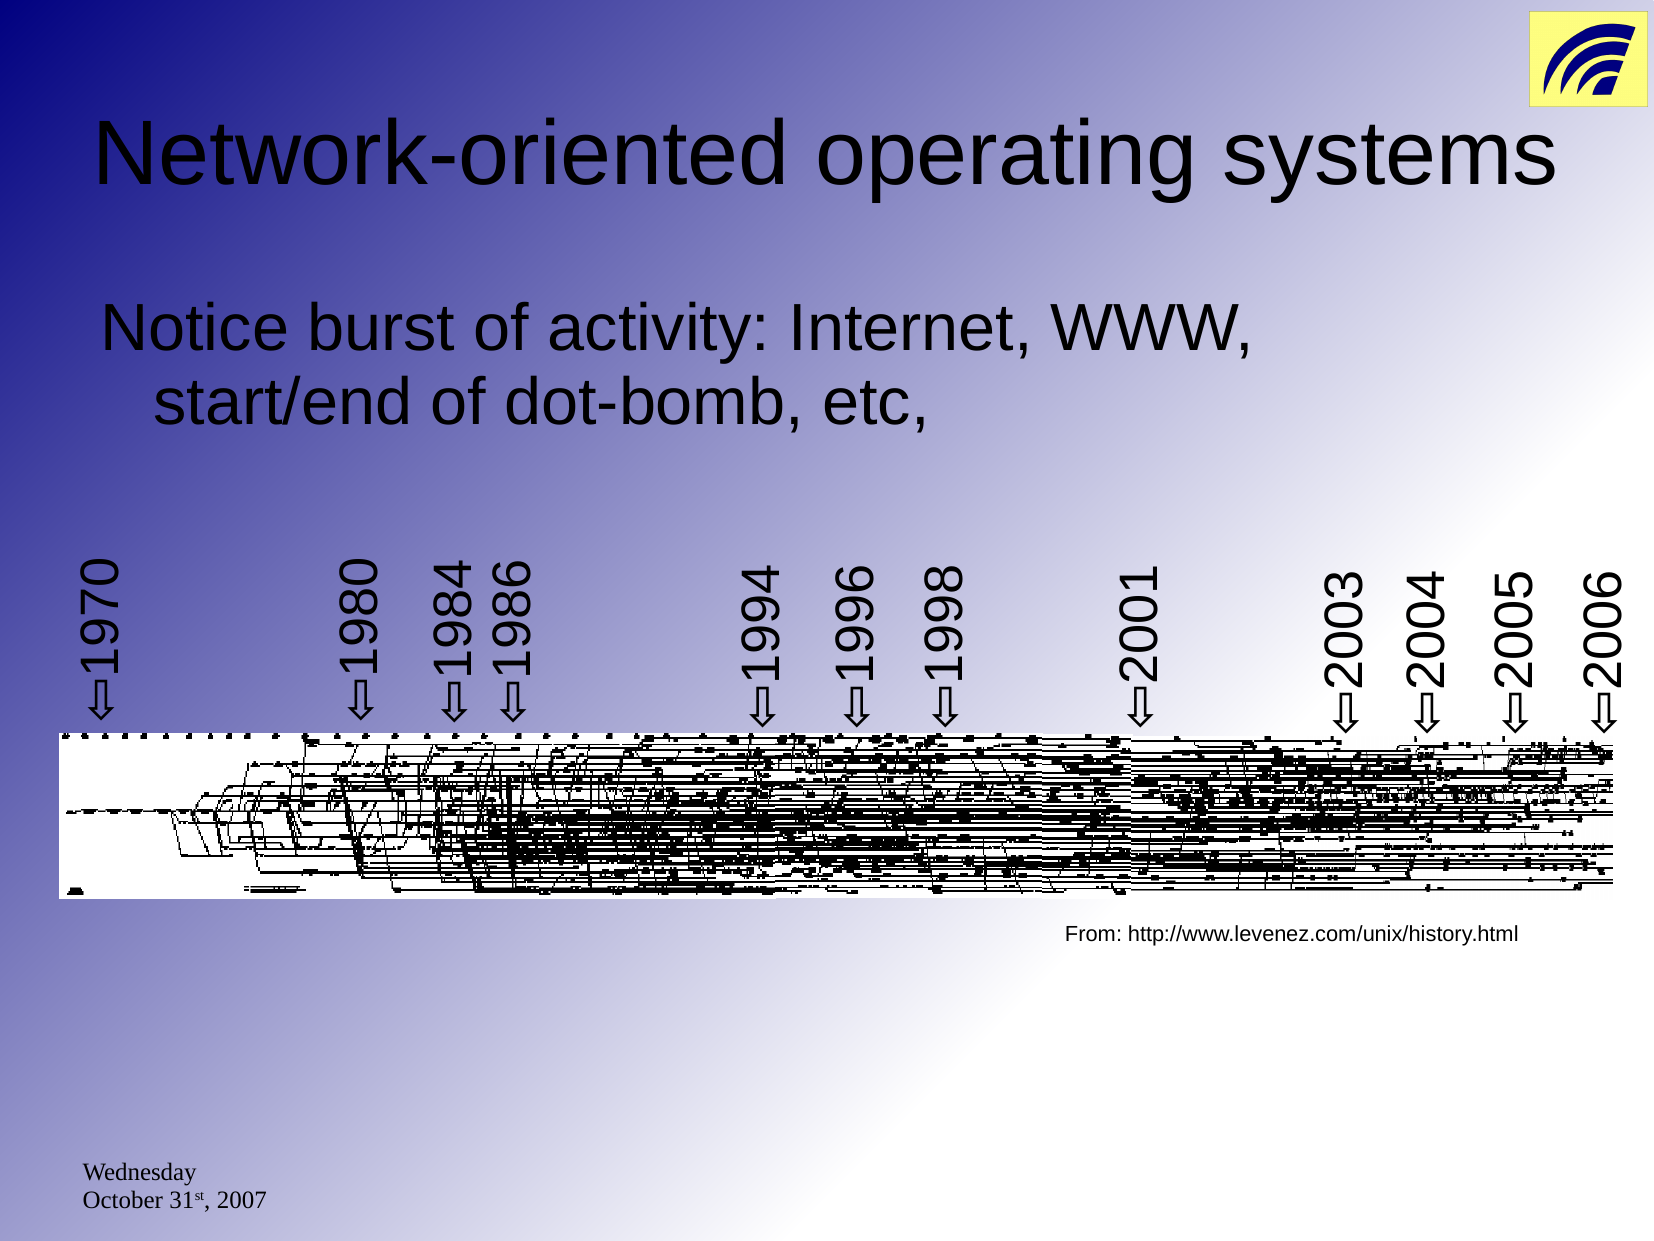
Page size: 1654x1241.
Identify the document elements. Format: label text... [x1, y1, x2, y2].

text_box ⇦1986 [484, 490, 543, 740]
picture [1529, 11, 1648, 107]
list Notice burst of activity: Internet, WWW, start/end of dot-bomb, etc, [82, 898, 1571, 1094]
text_box ⇦2006 [1564, 518, 1635, 751]
text_box ⇦1984 [414, 490, 484, 740]
text_box ⇦1998 [906, 495, 976, 745]
text_box From: http://www.levenez.com/unix/history.html [1050, 914, 1576, 951]
text_box ⇦1980 [321, 487, 391, 738]
title Network-oriented operating systems [82, 56, 1571, 250]
text_box ⇦1994 [723, 495, 792, 745]
list Notice burst of activity: Internet, WWW, start/end of dot-bomb, etc, [82, 290, 1571, 736]
text_box ⇦2004 [1387, 518, 1458, 751]
text_box ⇦1970 [61, 487, 131, 738]
text_box ⇦2005 [1476, 518, 1546, 751]
text_box ⇦2001 [1101, 513, 1171, 745]
text_box ⇦2003 [1306, 518, 1376, 751]
picture [59, 733, 1613, 901]
text_box ⇦1996 [817, 495, 887, 745]
